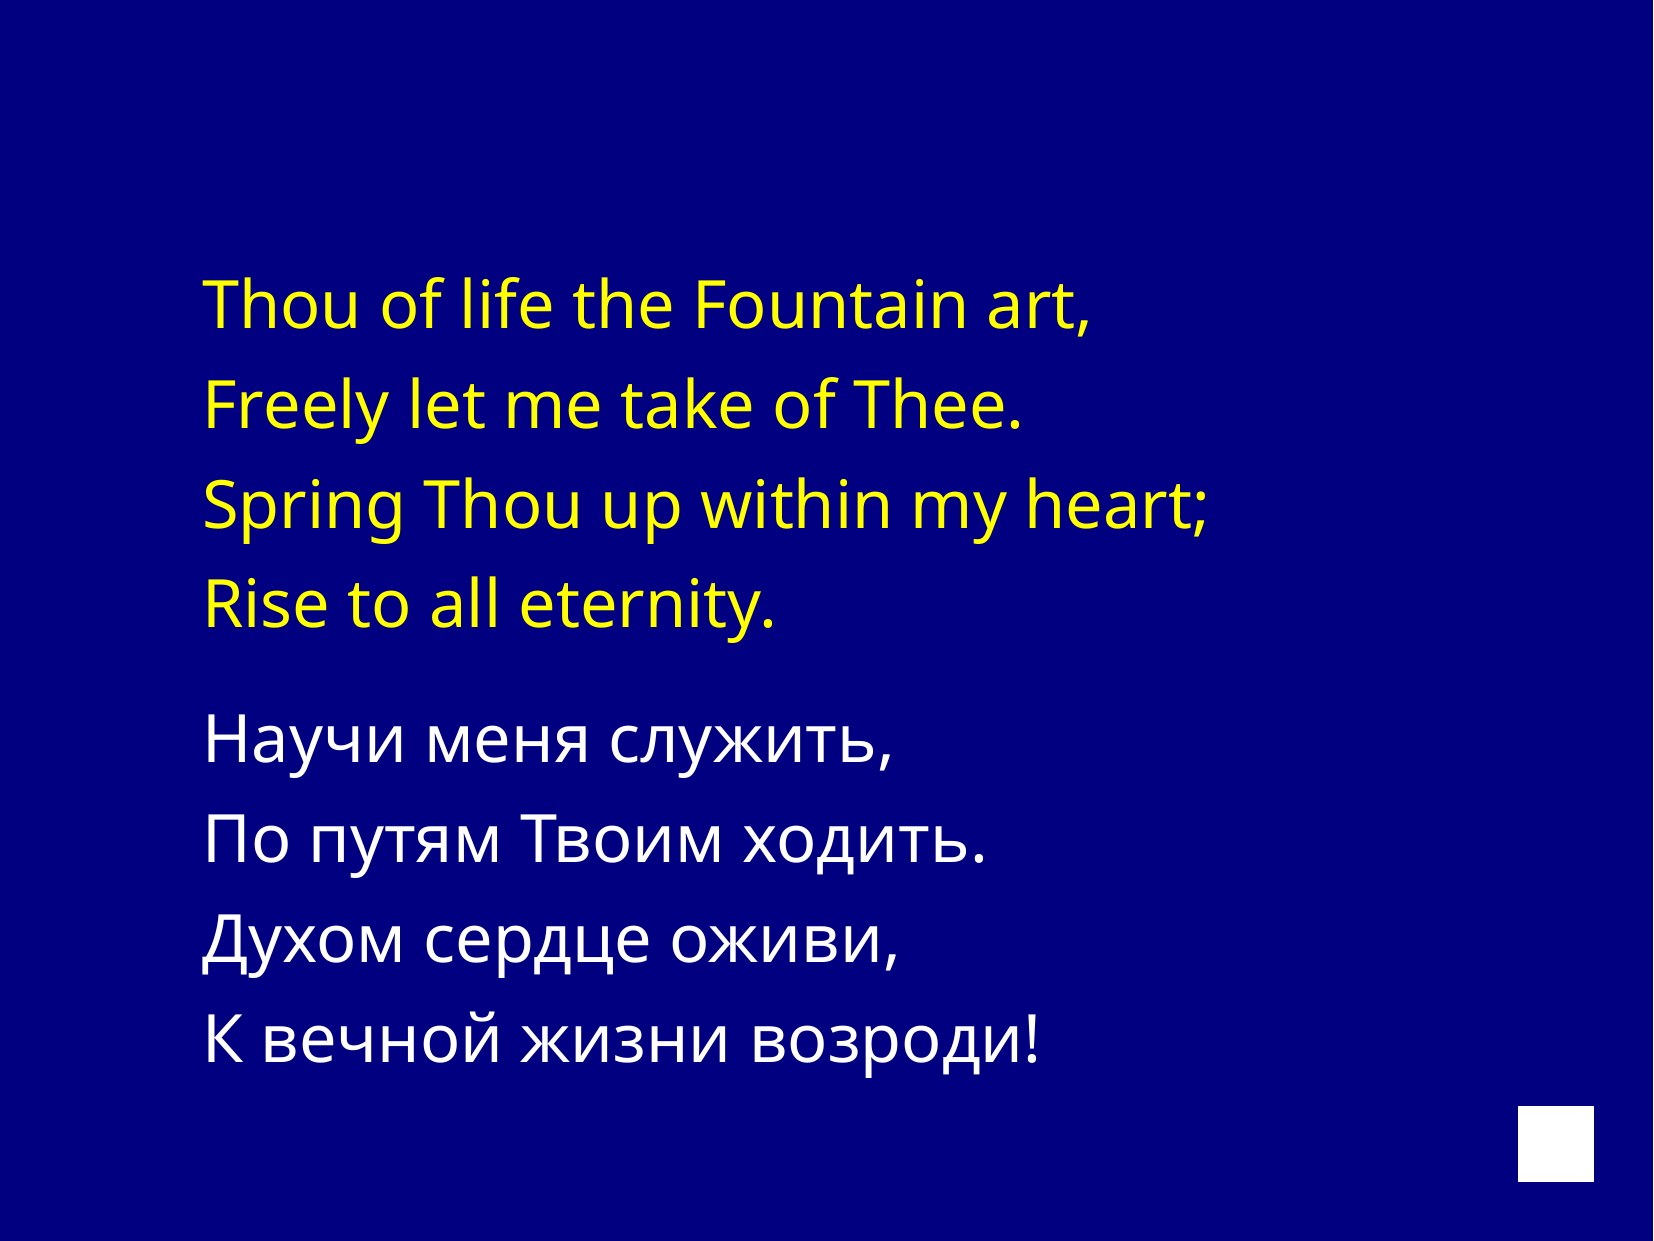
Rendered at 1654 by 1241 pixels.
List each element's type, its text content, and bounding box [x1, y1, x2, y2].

text_box Научи меня служить, По путям Твоим ходить. Духом сердце оживи, К вечной жизни возроди! [75, 675, 1576, 1163]
text_box [1518, 1106, 1594, 1182]
text_box Thou of life the Fountain art, Freely let me take of Thee. Spring Thou up within my heart; Rise to all eternity. [75, 150, 1576, 638]
